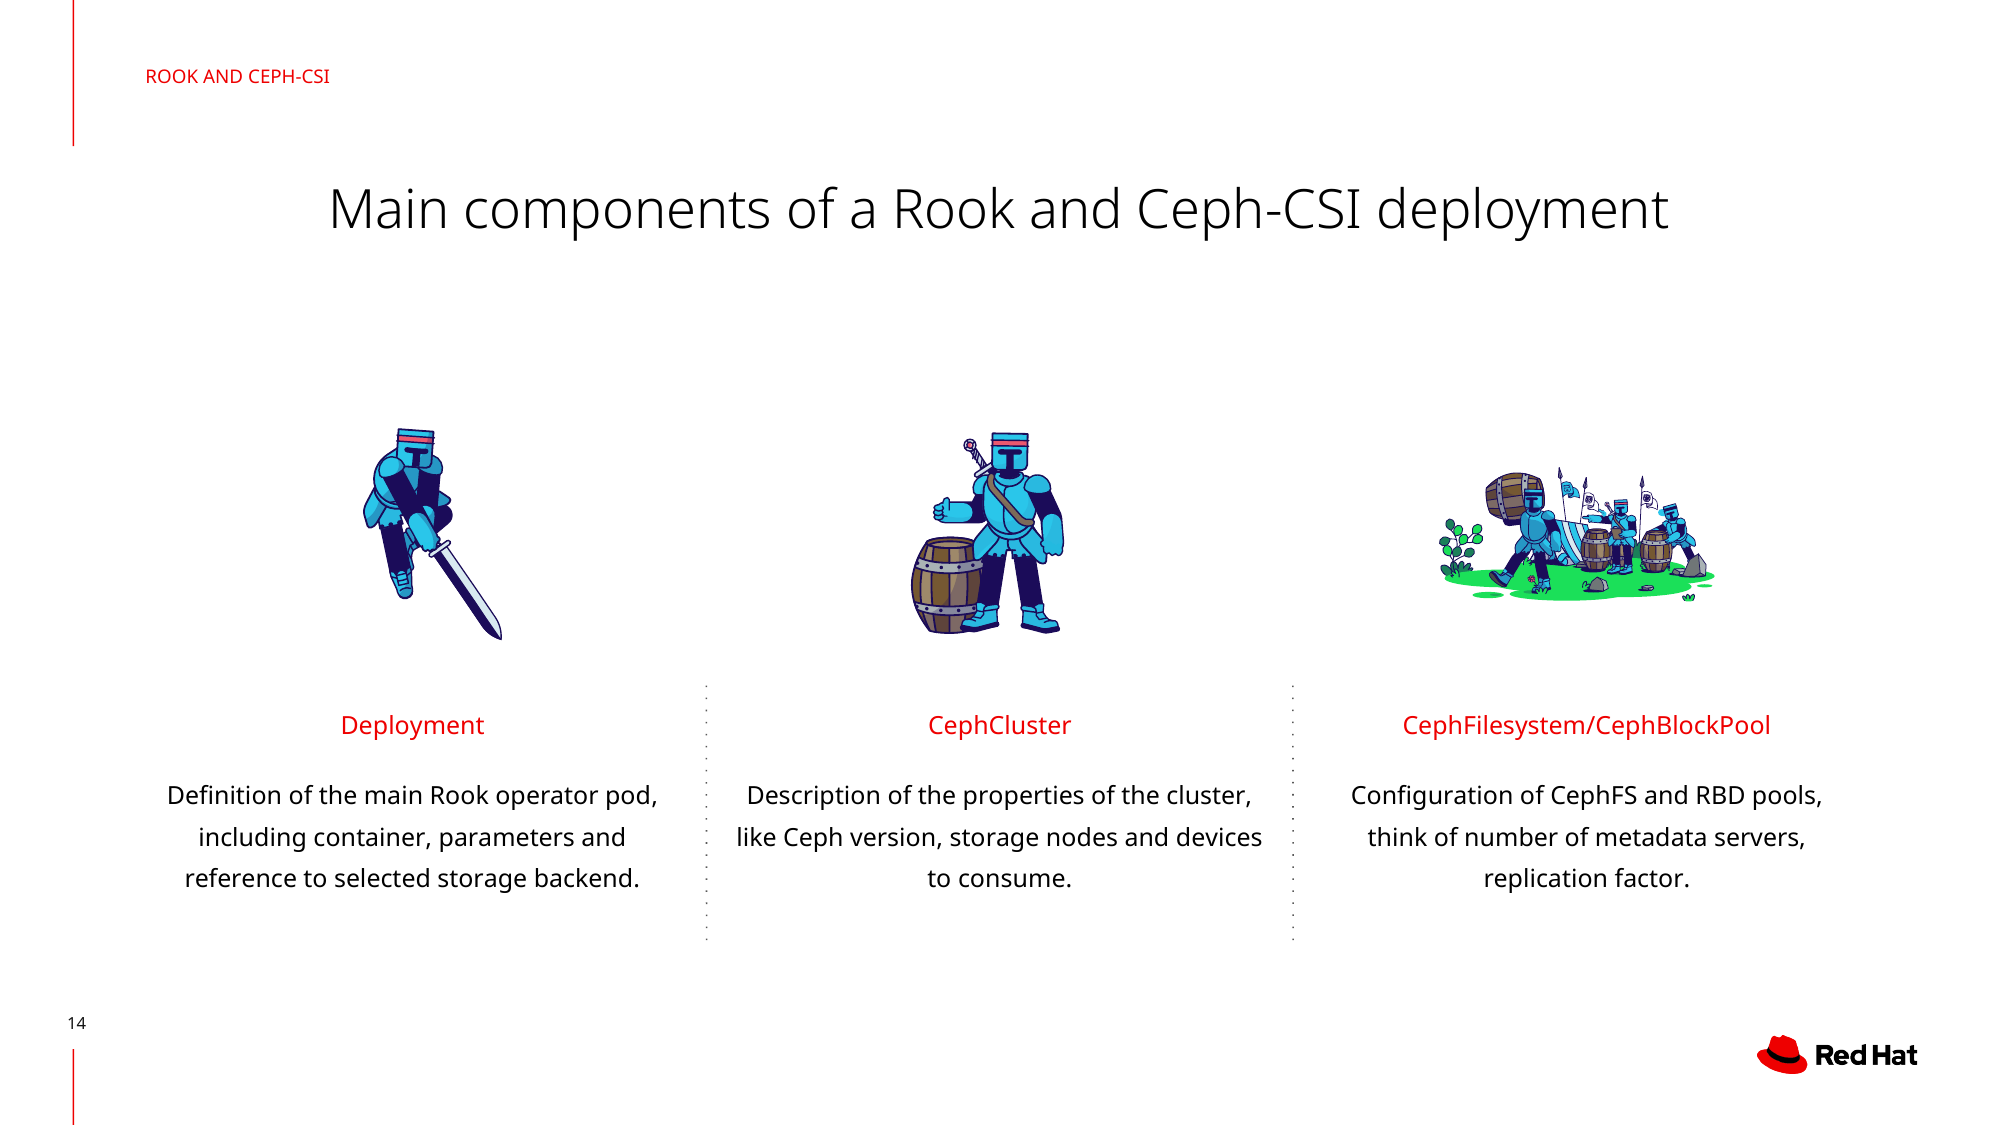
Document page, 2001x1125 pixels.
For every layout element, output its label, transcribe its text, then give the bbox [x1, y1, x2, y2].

text_box Deployment [145, 677, 680, 740]
picture [1425, 416, 1727, 647]
picture [274, 416, 576, 647]
subtitle ROOK AND CEPH-CSI [73, 9, 918, 143]
text_box CephFilesystem/CephBlockPool [1320, 677, 1855, 740]
text_box Description of the properties of the cluster, like Ceph version, storage nodes and devices to consume. [733, 767, 1267, 942]
text_box Configuration of CephFS and RBD pools, think of number of metadata servers, replication factor. [1320, 767, 1855, 942]
text_box Definition of the main Rook operator pod, including container, parameters and reference to selected storage backend. [145, 767, 680, 942]
picture [843, 416, 1149, 647]
title Main components of a Rook and Ceph-CSI deployment [287, 155, 1713, 315]
picture [1757, 1035, 1918, 1074]
text_box CephCluster [733, 677, 1267, 740]
